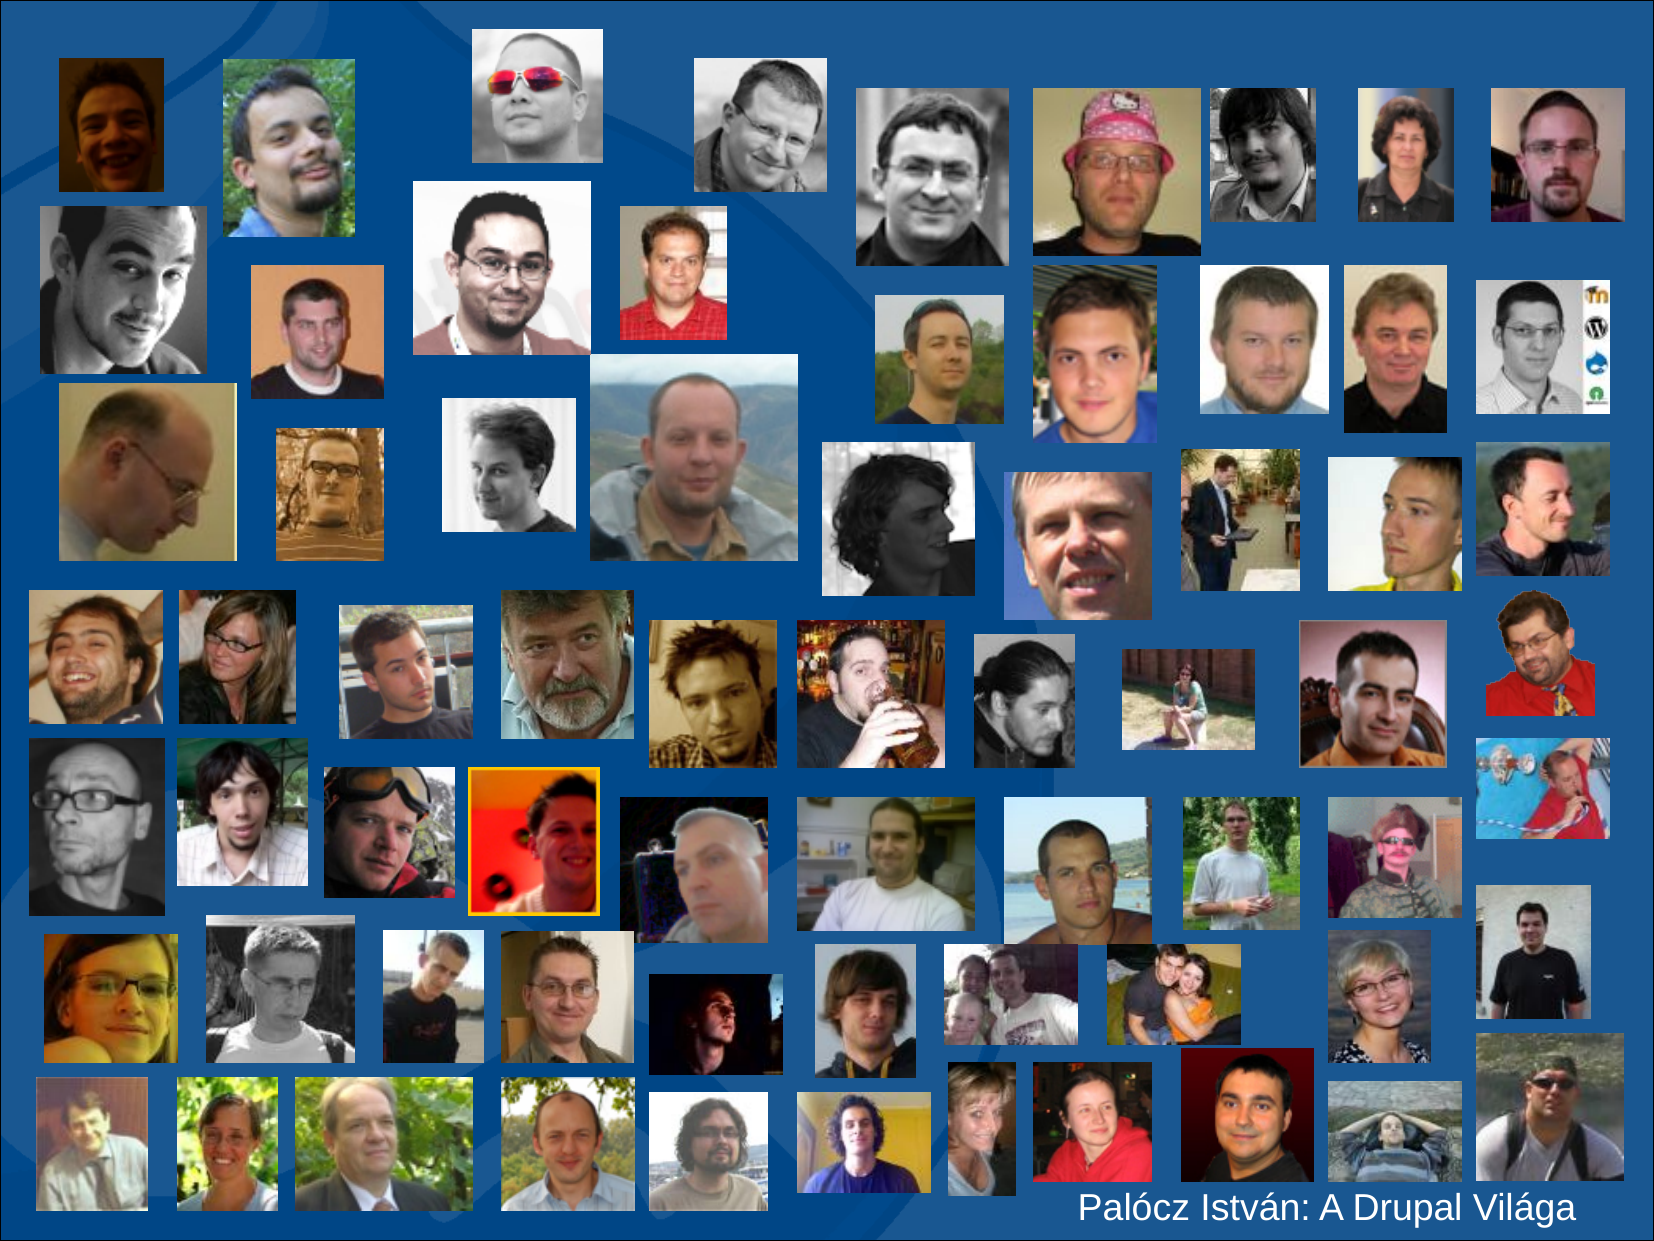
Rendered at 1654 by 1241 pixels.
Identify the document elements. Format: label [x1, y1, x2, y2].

picture [1358, 88, 1454, 222]
picture [206, 915, 355, 1063]
picture [944, 797, 1241, 1045]
picture [339, 605, 473, 739]
picture [797, 1092, 931, 1193]
picture [29, 590, 163, 724]
picture [649, 974, 783, 1075]
picture [1328, 1081, 1462, 1182]
picture [1200, 265, 1329, 414]
picture [295, 1077, 473, 1211]
picture [1491, 88, 1625, 222]
picture [620, 206, 727, 340]
picture [1328, 457, 1462, 591]
picture [1122, 649, 1255, 750]
picture [1181, 449, 1300, 591]
picture [875, 295, 1004, 424]
picture [1486, 590, 1595, 716]
picture [1183, 797, 1300, 931]
picture [501, 1077, 635, 1211]
picture [1328, 930, 1431, 1063]
picture [179, 590, 296, 724]
picture [856, 88, 1009, 266]
picture [36, 1077, 148, 1211]
picture [797, 797, 975, 931]
picture [1476, 1033, 1624, 1181]
picture [324, 767, 455, 898]
picture [1033, 88, 1201, 256]
picture [1299, 620, 1447, 768]
picture [177, 738, 308, 886]
picture [44, 934, 178, 1063]
picture [468, 767, 600, 916]
picture [1476, 280, 1610, 414]
picture [1476, 738, 1610, 839]
picture [797, 620, 945, 768]
picture [1210, 88, 1316, 222]
picture [501, 797, 768, 1063]
picture [1181, 1048, 1314, 1182]
picture [40, 206, 207, 374]
picture [1344, 265, 1447, 433]
picture [413, 181, 798, 562]
picture [974, 634, 1075, 768]
picture [59, 58, 164, 192]
picture [177, 1077, 278, 1211]
picture [822, 442, 975, 596]
picture [223, 59, 355, 237]
picture [1328, 797, 1462, 918]
picture [251, 265, 384, 399]
picture [948, 1062, 1016, 1196]
picture [59, 383, 237, 562]
picture [649, 1092, 768, 1211]
picture [1033, 265, 1157, 443]
picture [276, 428, 384, 562]
picture [472, 29, 603, 163]
picture [383, 930, 484, 1063]
picture [1033, 1062, 1152, 1182]
picture [29, 738, 165, 916]
picture [1476, 885, 1591, 1019]
picture [442, 398, 576, 532]
picture [1004, 472, 1152, 620]
picture [1476, 442, 1610, 576]
picture [694, 58, 827, 192]
picture [649, 620, 777, 768]
picture [501, 590, 634, 739]
picture [815, 944, 916, 1078]
